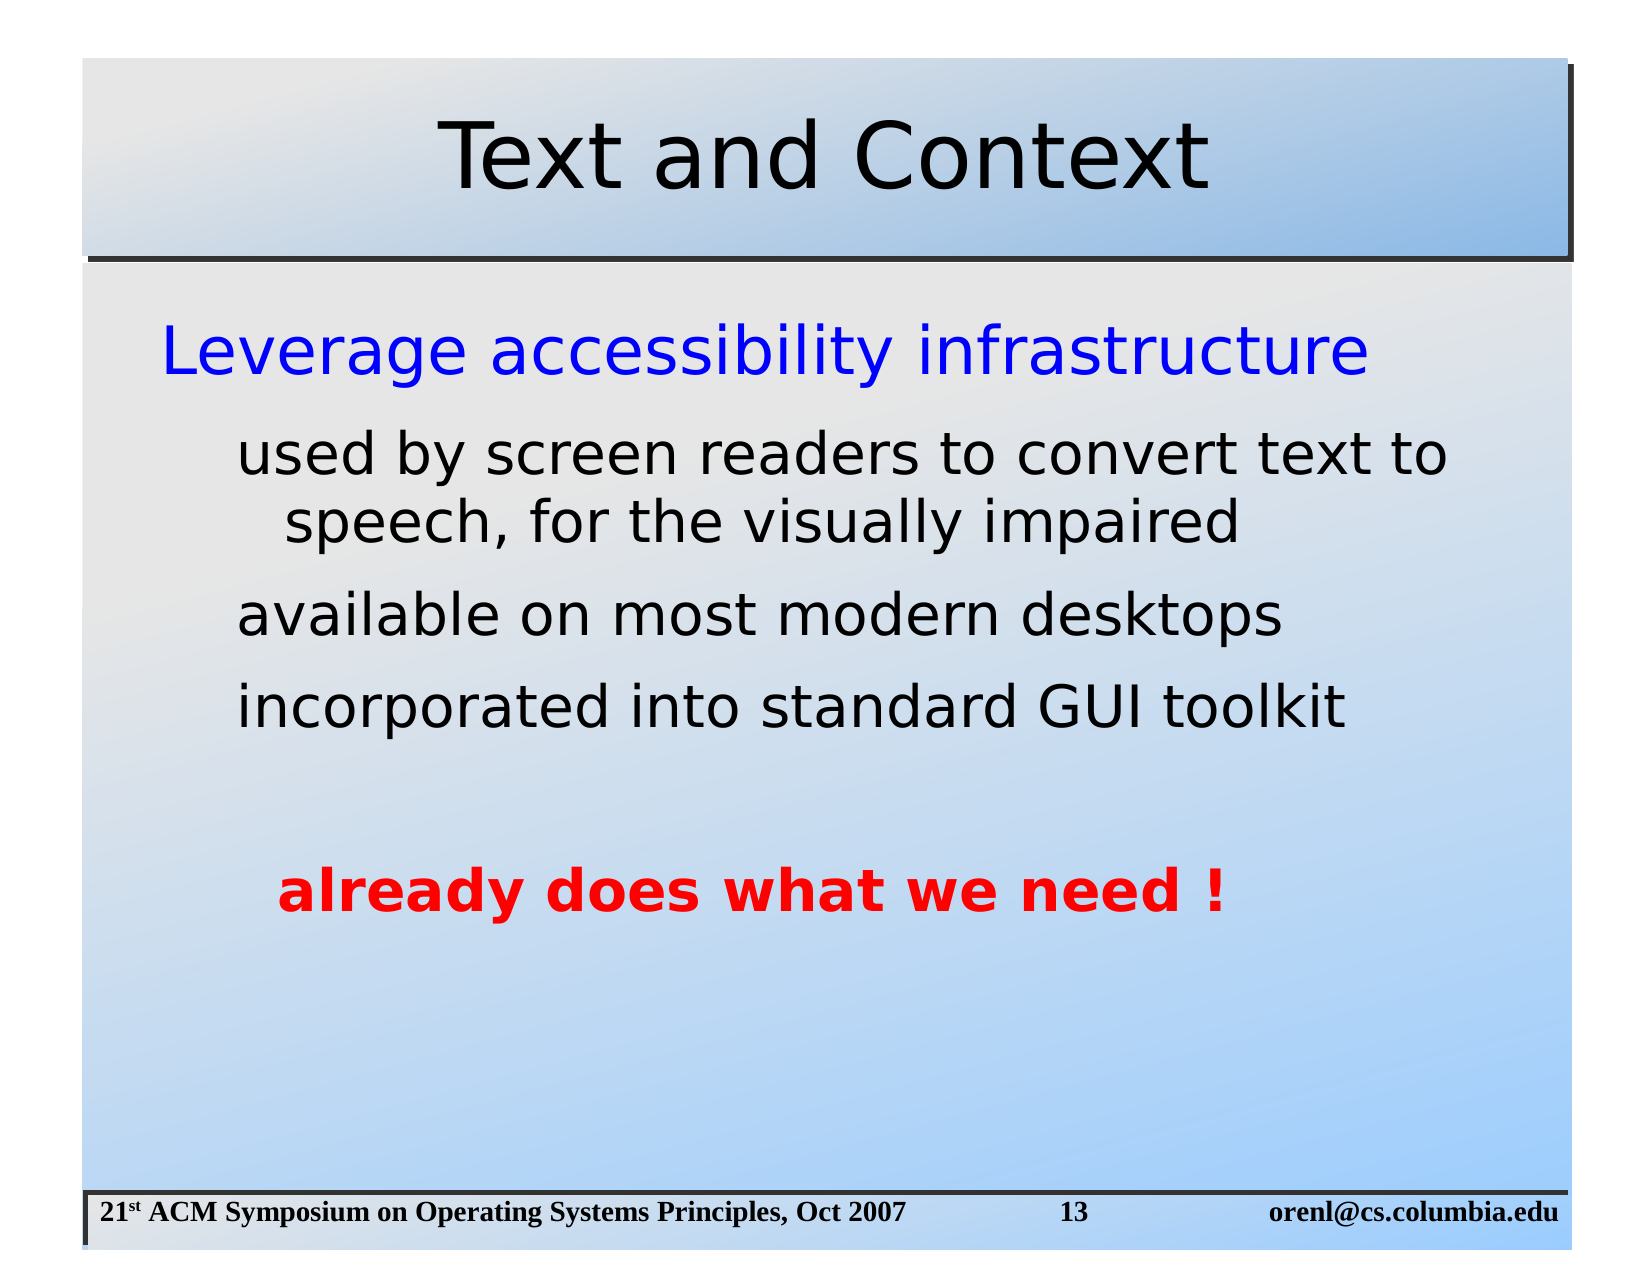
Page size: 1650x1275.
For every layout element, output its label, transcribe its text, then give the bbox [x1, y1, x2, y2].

title Text and Context [82, 58, 1568, 256]
list Leverage accessibility infrastructure used by screen readers to convert text to speech, for the visually impaired available on most modern desktops incorporated into standard GUI toolkit already does what we need ! [82, 298, 1568, 1155]
